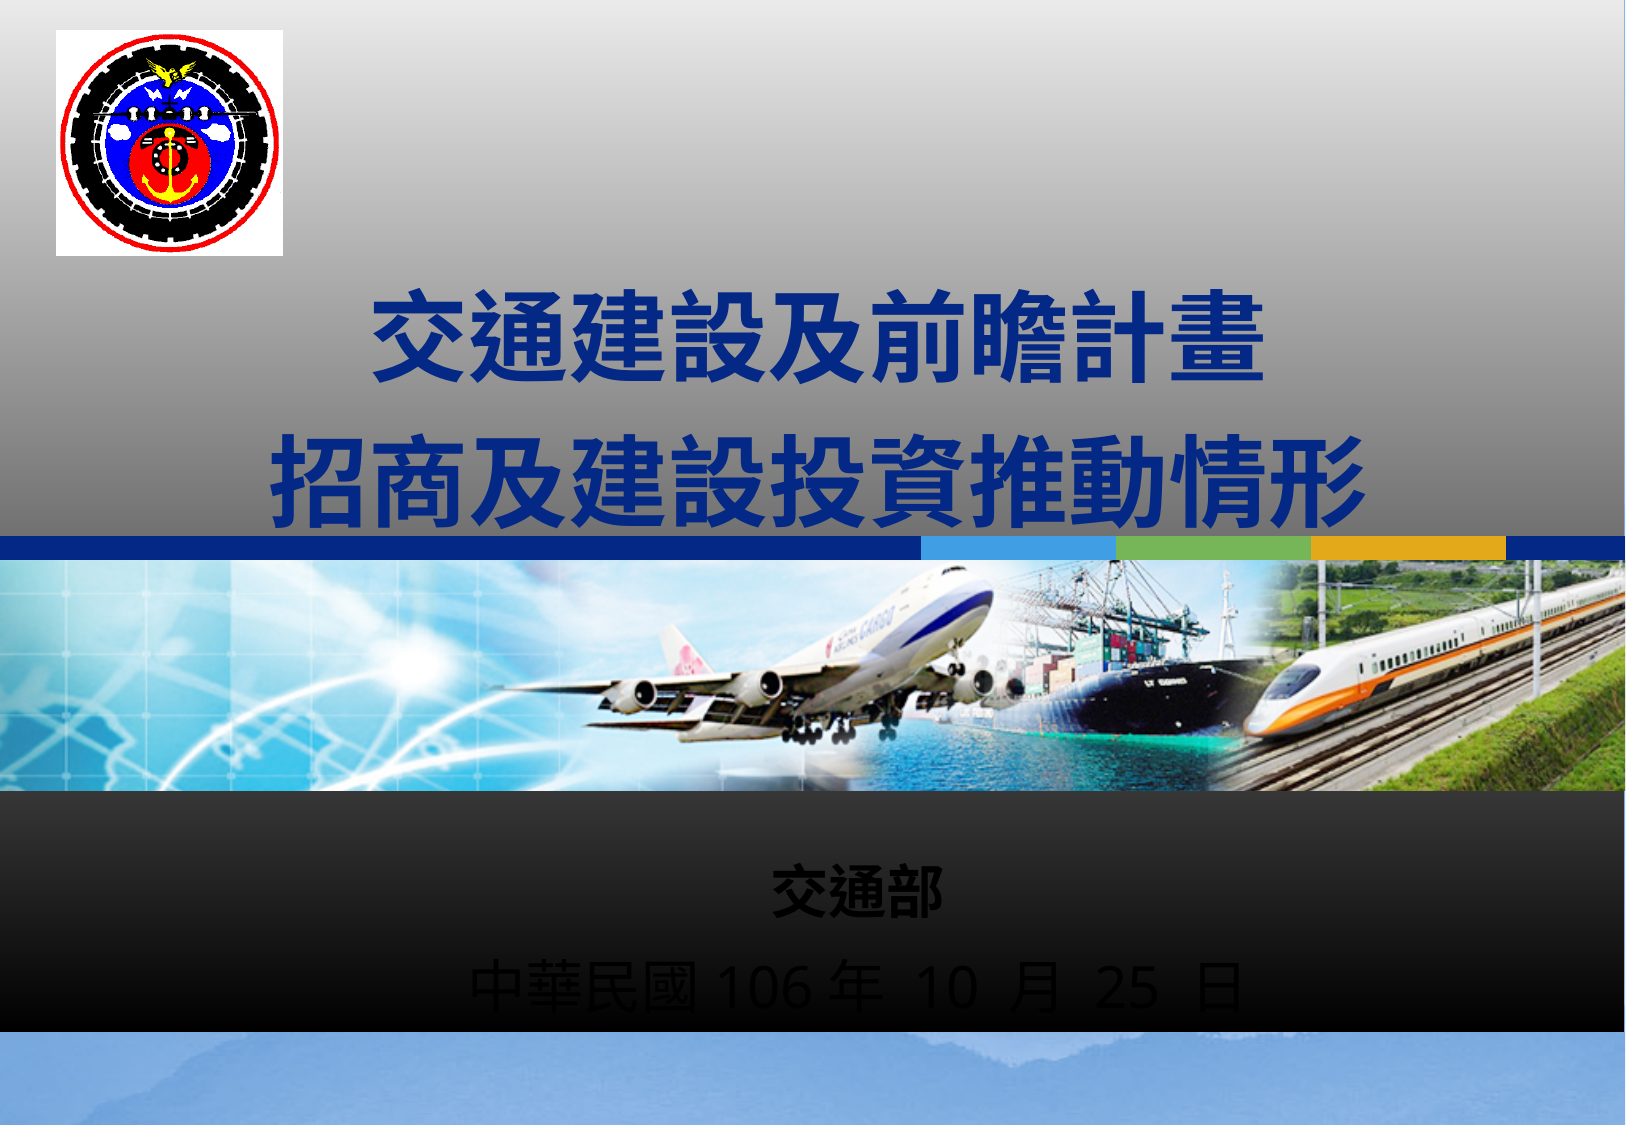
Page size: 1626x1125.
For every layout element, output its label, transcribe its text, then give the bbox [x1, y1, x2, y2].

text_box 交通建設及前瞻計畫 招商及建設投資推動情形 [222, 267, 1415, 547]
text_box 交通部 中華民國106年 10 月 25 日 [288, 847, 1427, 1091]
picture [56, 30, 283, 256]
